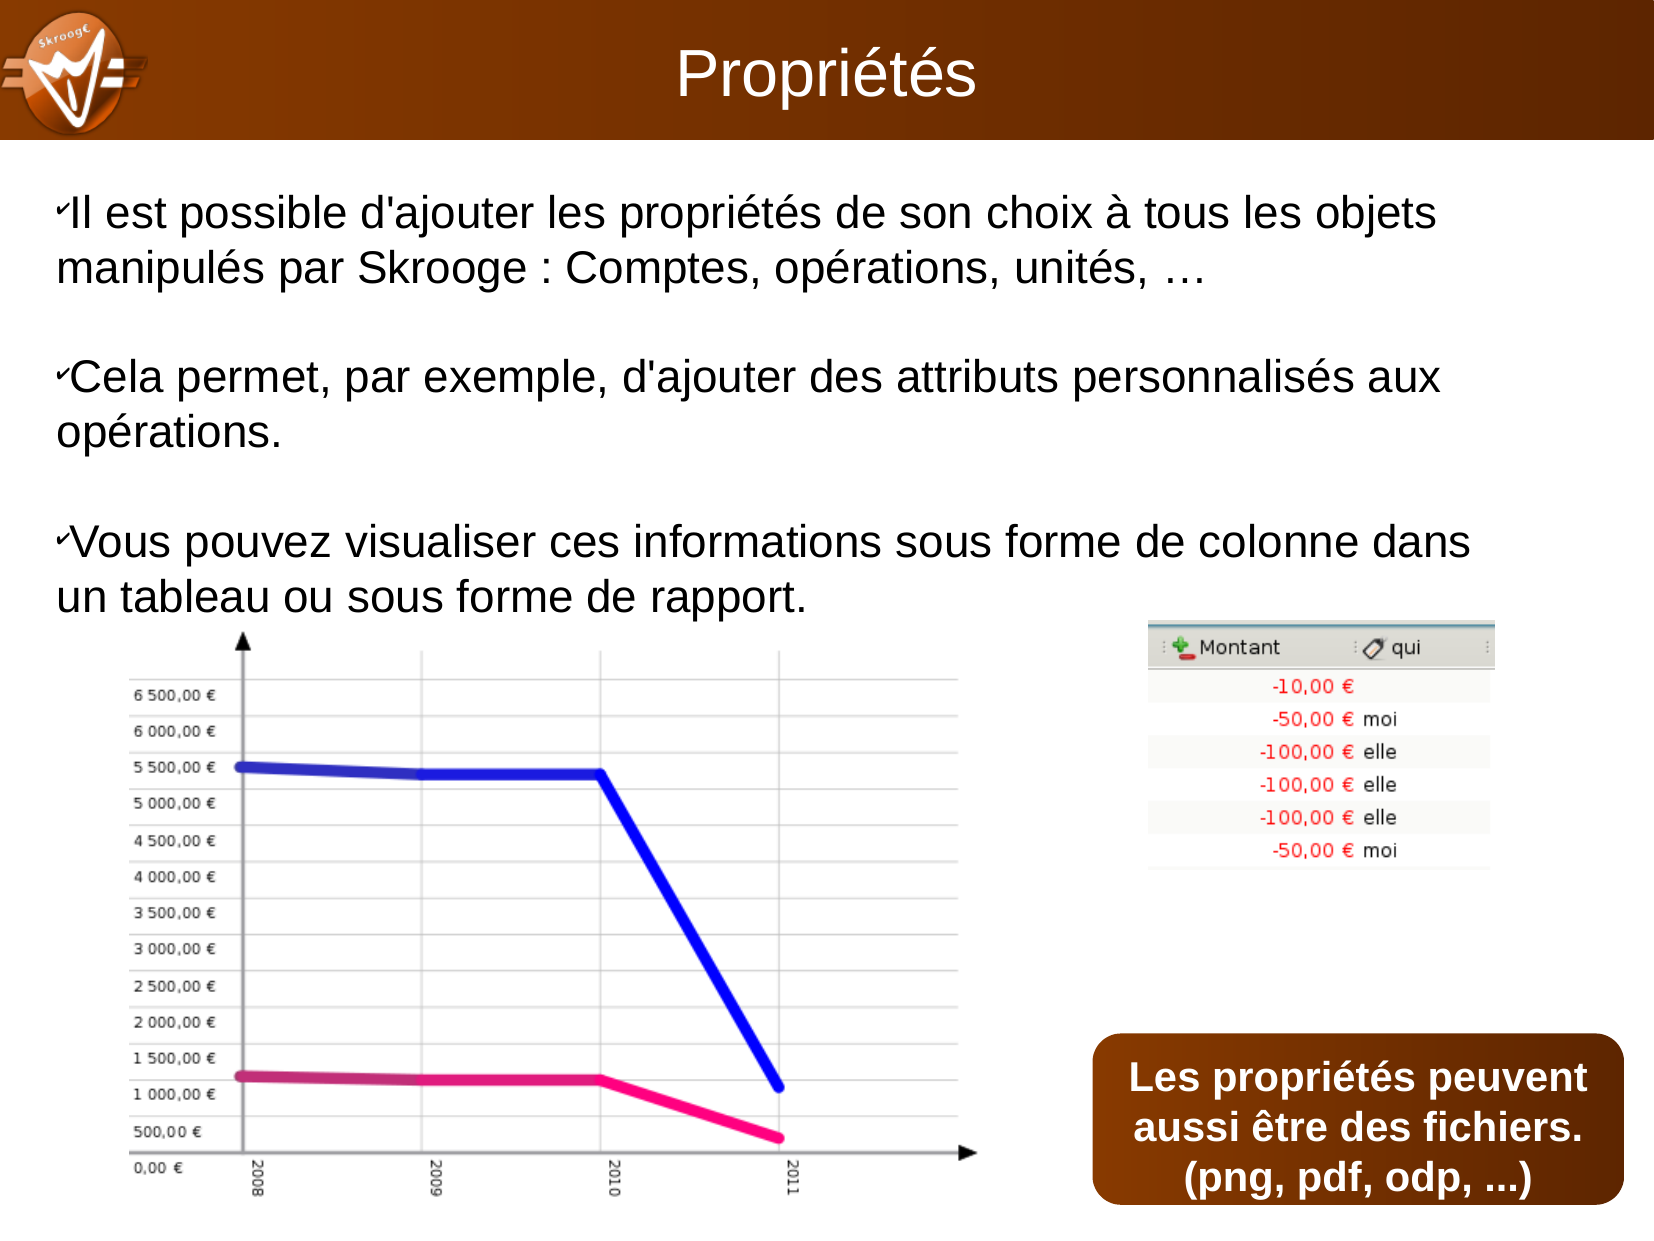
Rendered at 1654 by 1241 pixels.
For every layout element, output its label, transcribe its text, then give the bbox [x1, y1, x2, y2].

title Propriétés [148, 0, 1654, 140]
picture [0, 0, 148, 148]
picture [1148, 620, 1495, 871]
text_box Les propriétés peuvent aussi être des fichiers. (png, pdf, odp, ...) [1092, 1033, 1625, 1205]
picture [129, 629, 979, 1211]
text_box Il est possible d'ajouter les propriétés de son choix à tous les objets manipulés par Skrooge : Comptes, opérations, unités, … Cela permet, par exemple, d'ajouter des attributs personnalisés aux opérations. Vous pouvez visualiser ces informations sous forme de colonne dans un tableau ou sous forme de rapport. [41, 174, 1530, 630]
